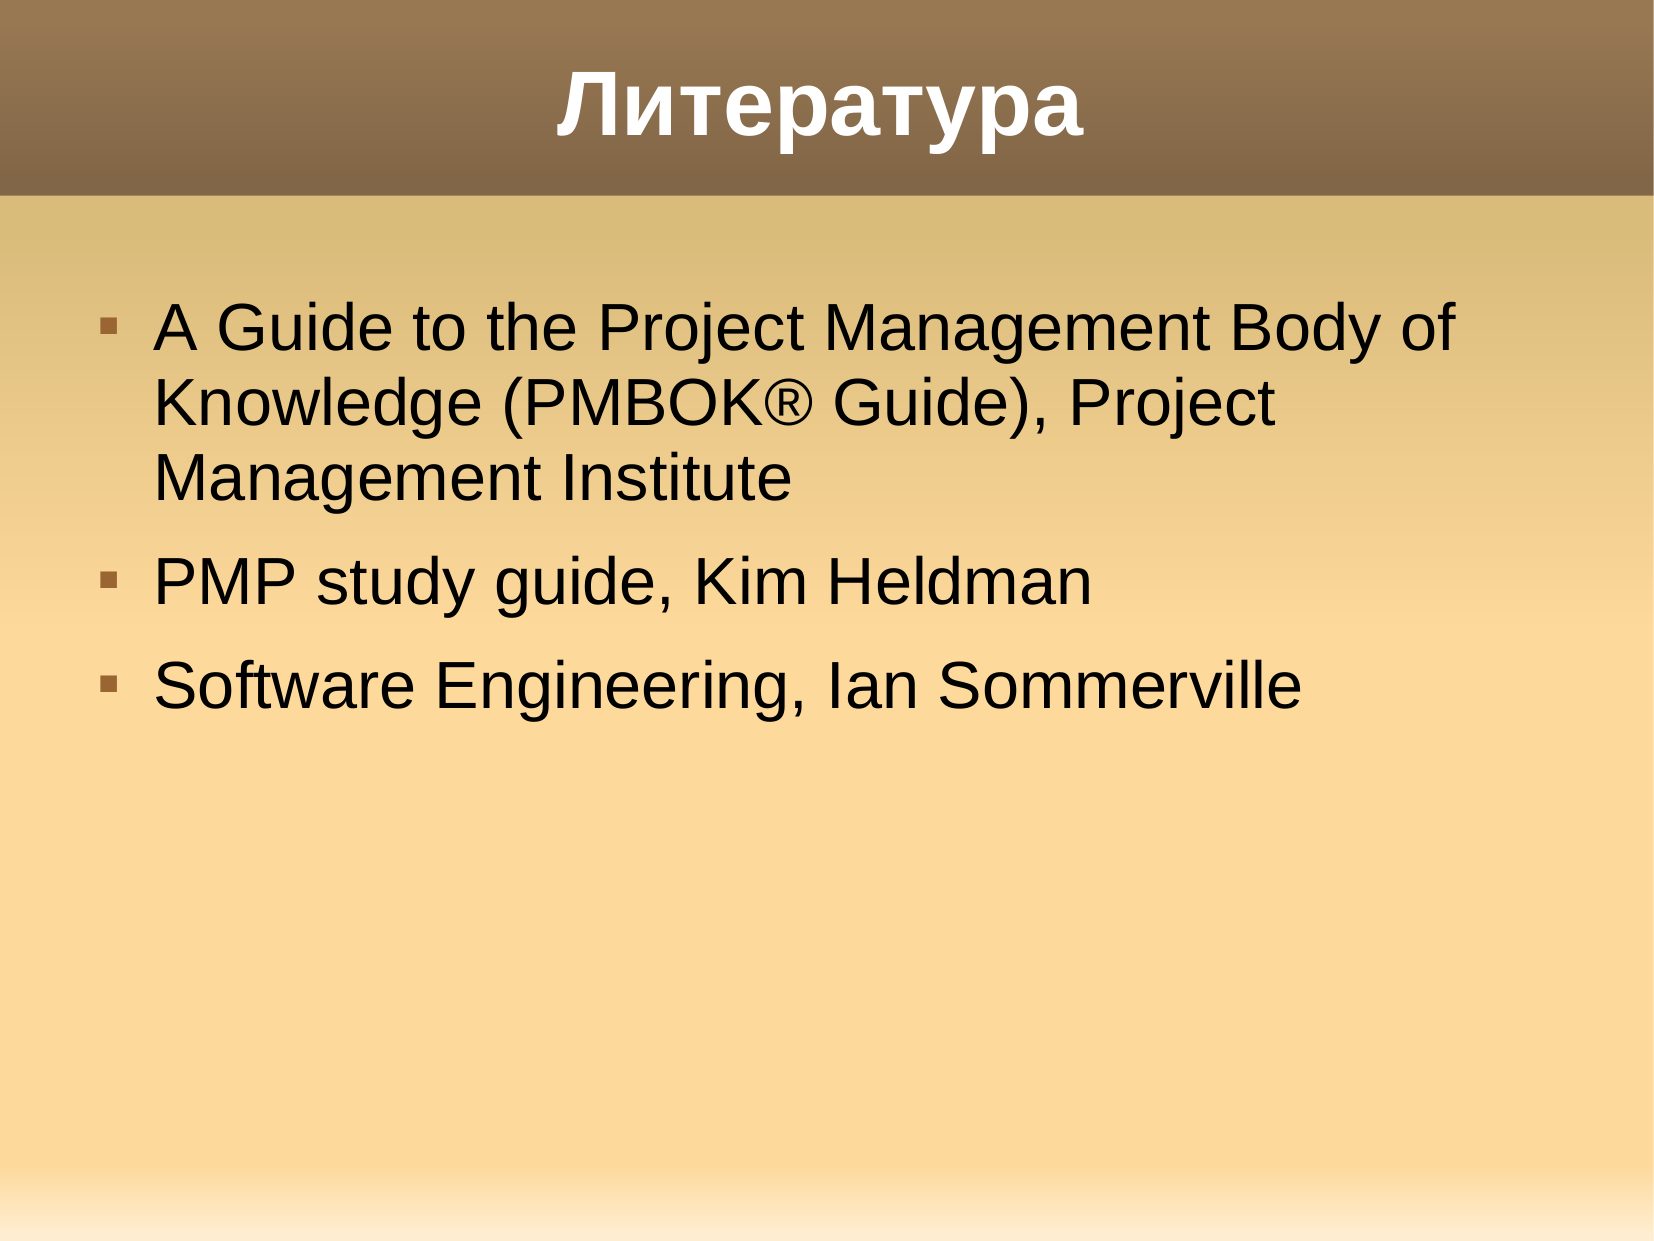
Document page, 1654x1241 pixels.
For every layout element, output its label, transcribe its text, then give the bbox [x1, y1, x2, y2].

picture [0, 0, 1654, 1241]
title Литература [76, 7, 1565, 200]
list A Guide to the Project Management Body of Knowledge (PMBOK® Guide), Project Management Institute PMP study guide, Kim Heldman Software Engineering, Ian Sommerville [82, 290, 1571, 1094]
